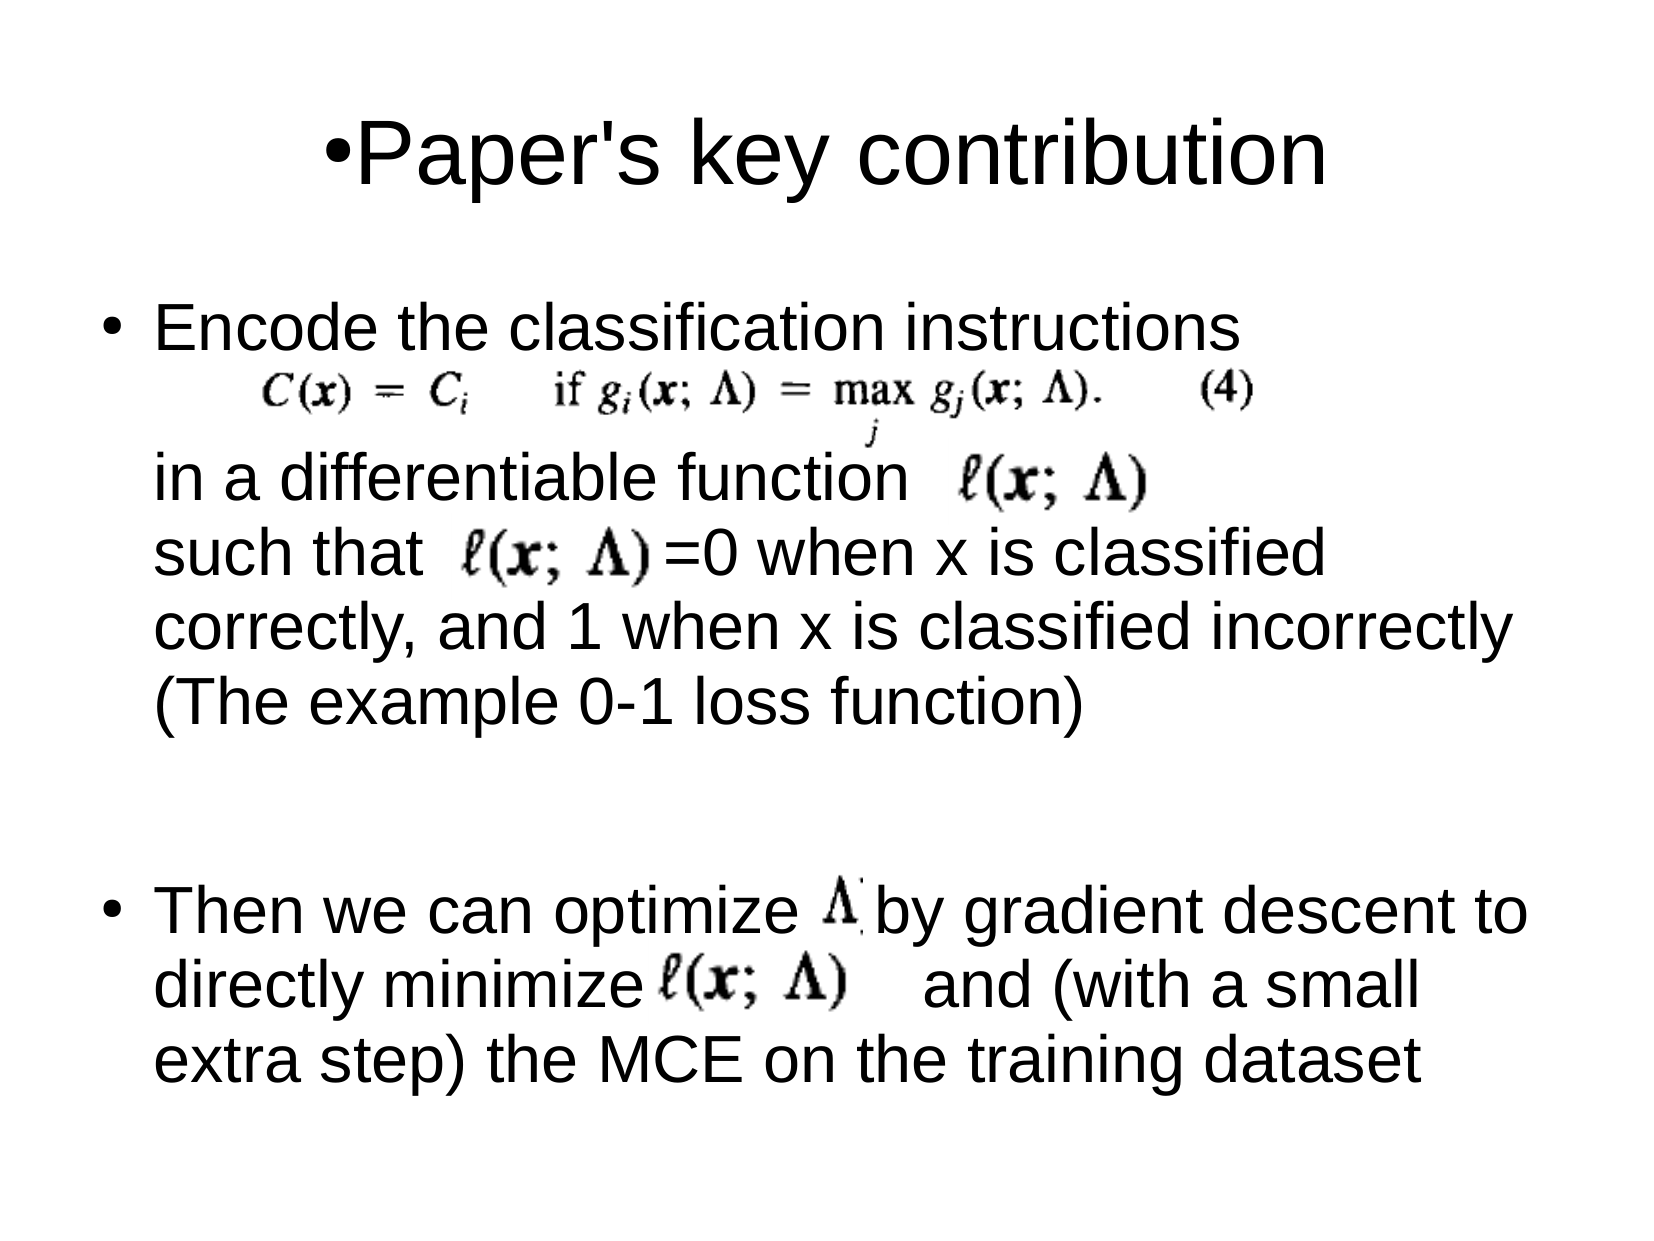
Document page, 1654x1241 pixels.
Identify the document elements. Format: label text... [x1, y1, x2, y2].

picture [450, 513, 666, 601]
list Encode the classification instructions in a differentiable function such that =0 when x is classified correctly, and 1 when x is classified incorrectly (The example 0-1 loss function) Then we can optimize by gradient descent to directly minimize and (with a small extra step) the MCE on the training dataset [82, 290, 1571, 1097]
picture [947, 438, 1163, 526]
picture [647, 862, 863, 1024]
title Paper's key contribution [82, 56, 1571, 250]
